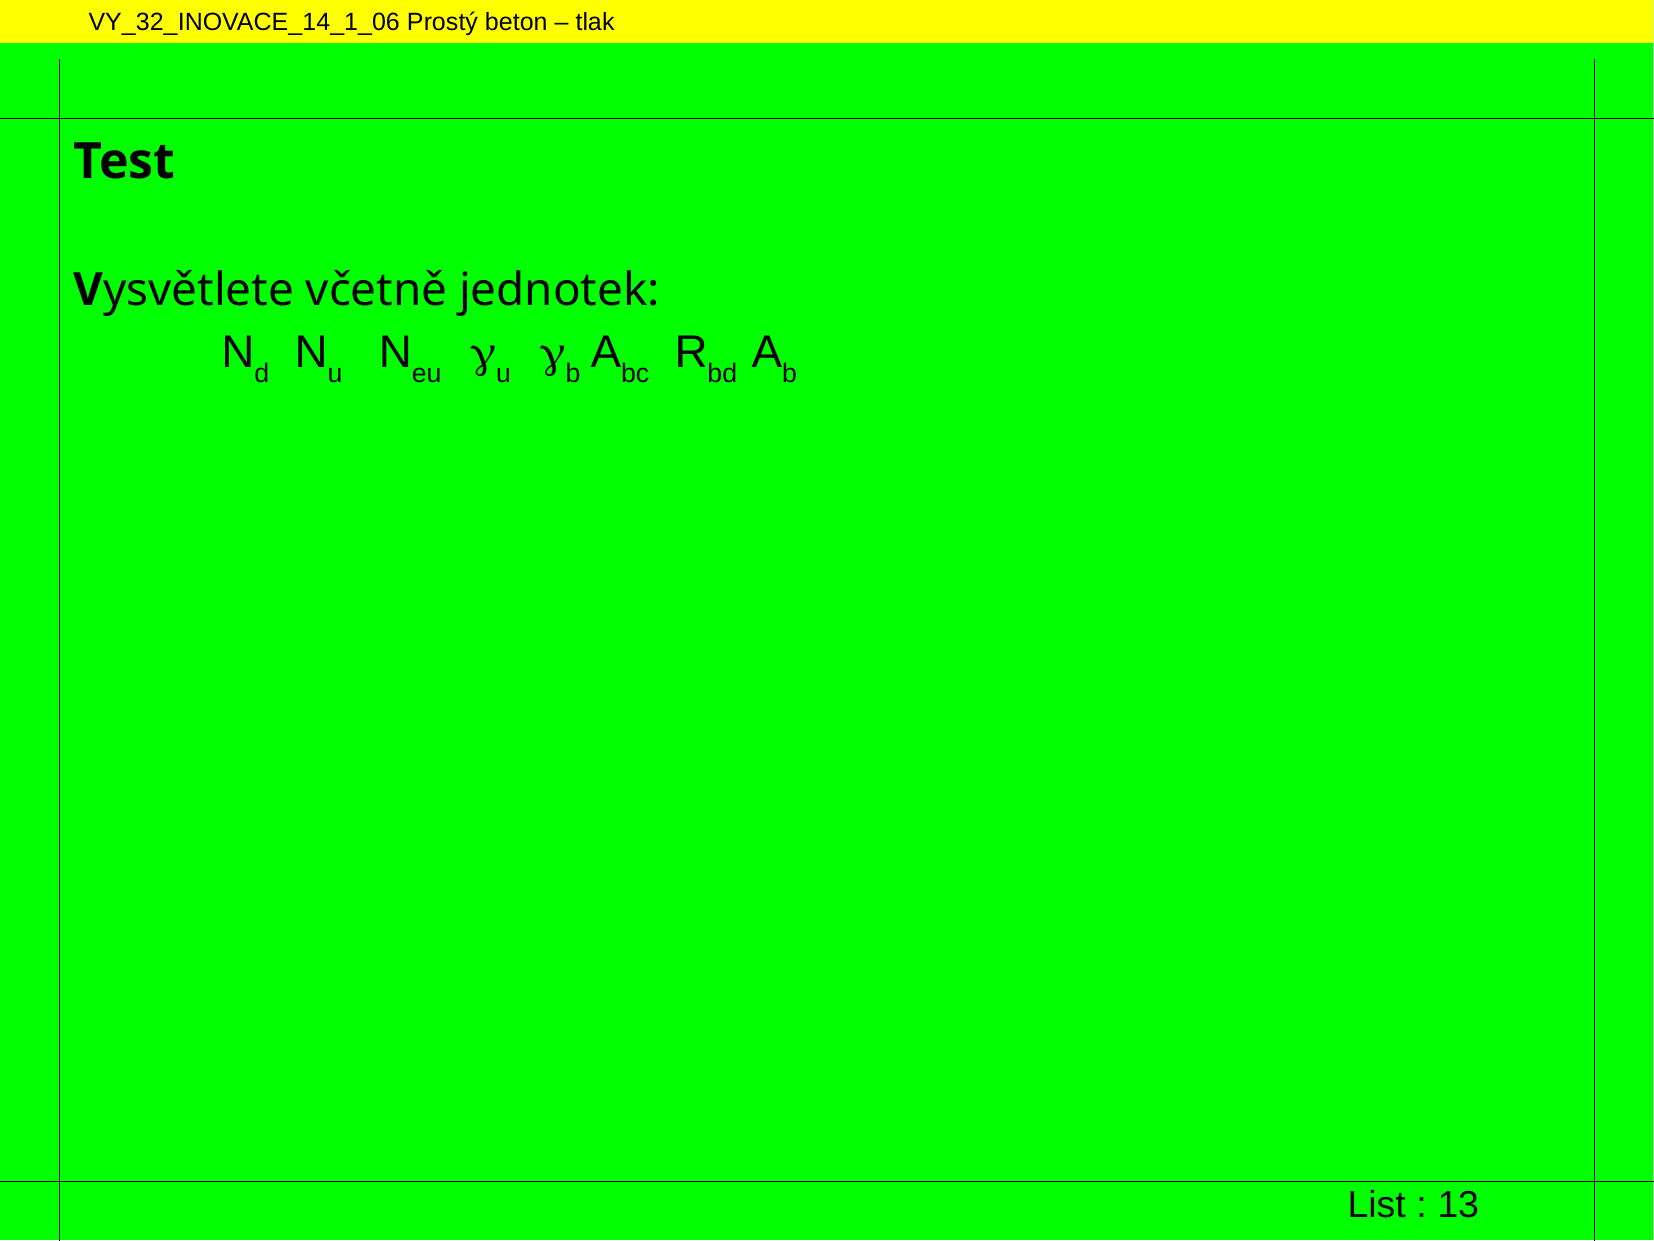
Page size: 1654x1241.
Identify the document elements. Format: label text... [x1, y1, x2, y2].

text_box VY_32_INOVACE_14_1_06 Prostý beton – tlak [0, 0, 1654, 43]
text_box List : <číslo> [1357, 1176, 1599, 1241]
text_box Test Vysvětlete včetně jednotek: Nd Nu Neu gu gb Abc Rbd Ab [60, 119, 1588, 842]
